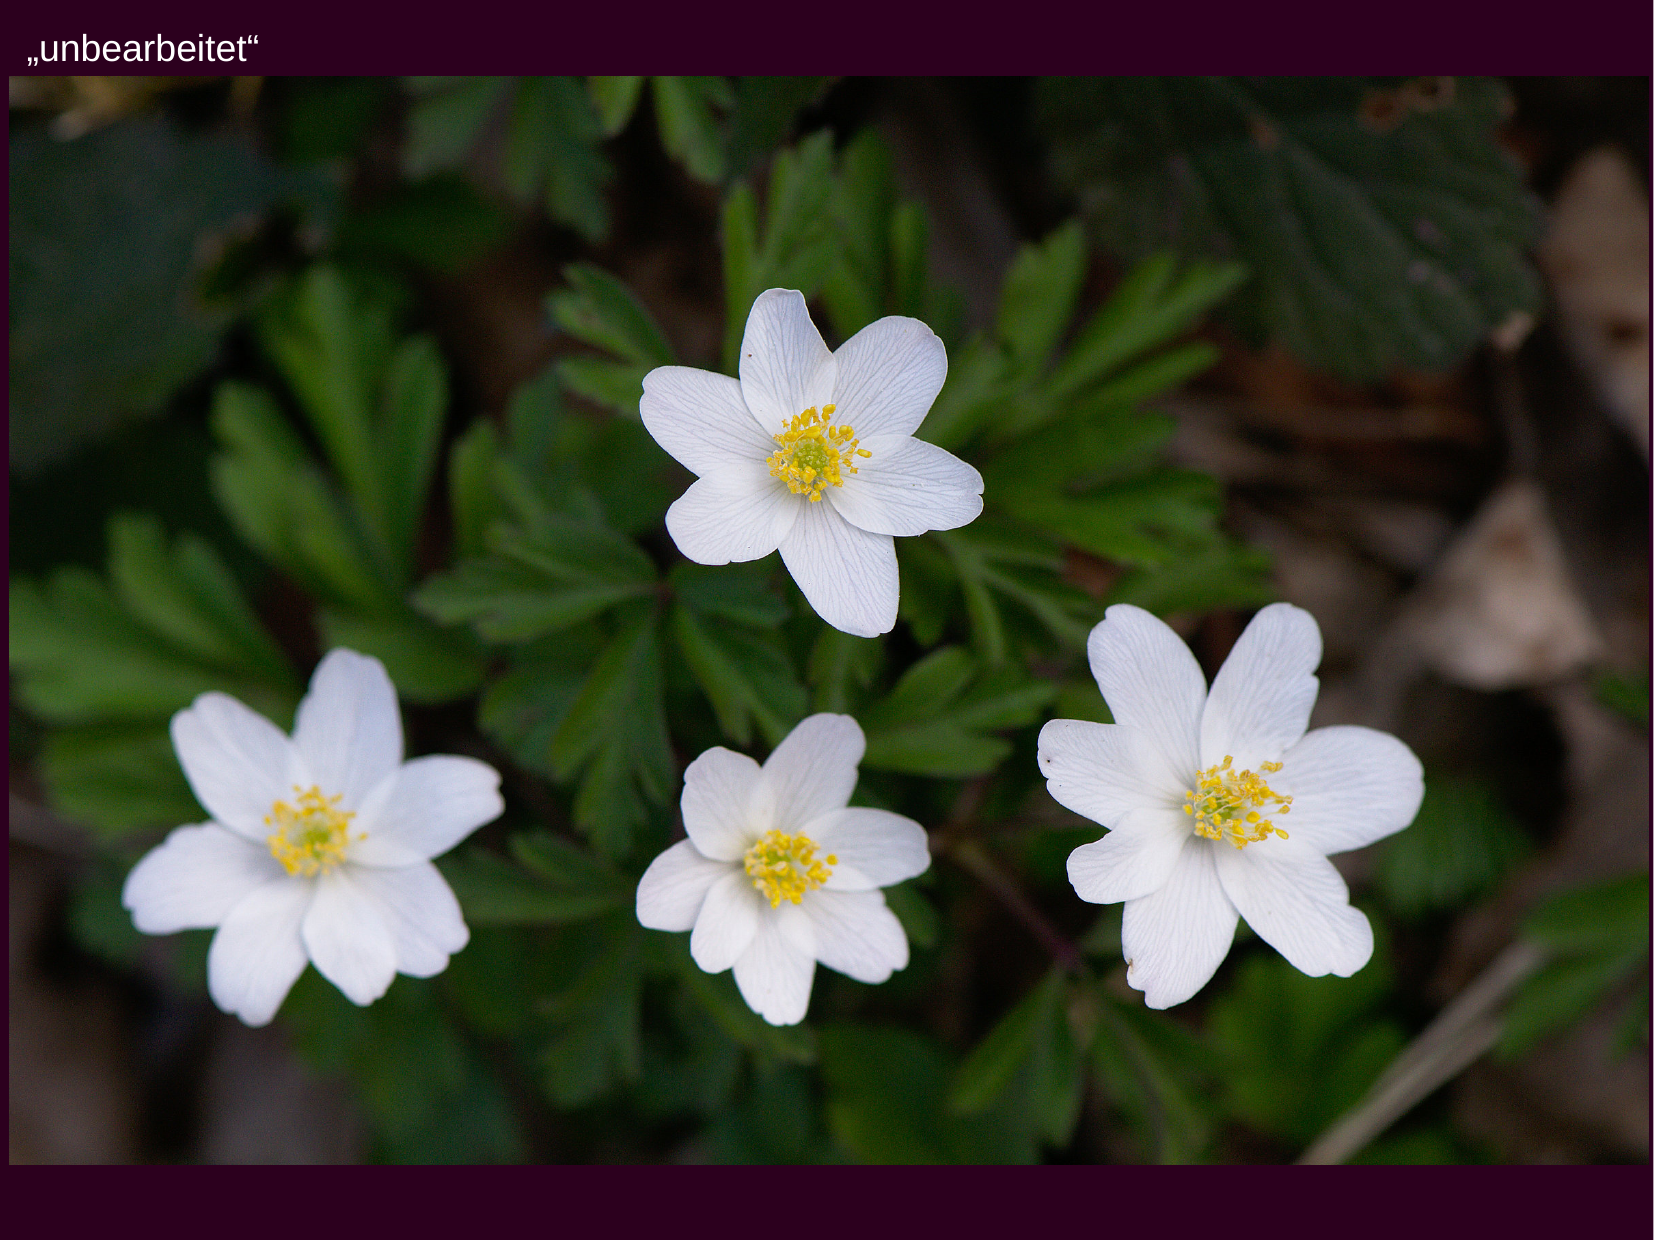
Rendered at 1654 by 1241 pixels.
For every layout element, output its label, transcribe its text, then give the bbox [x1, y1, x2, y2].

text_box „unbearbeitet“ [11, 19, 331, 77]
picture [9, 76, 1649, 1165]
